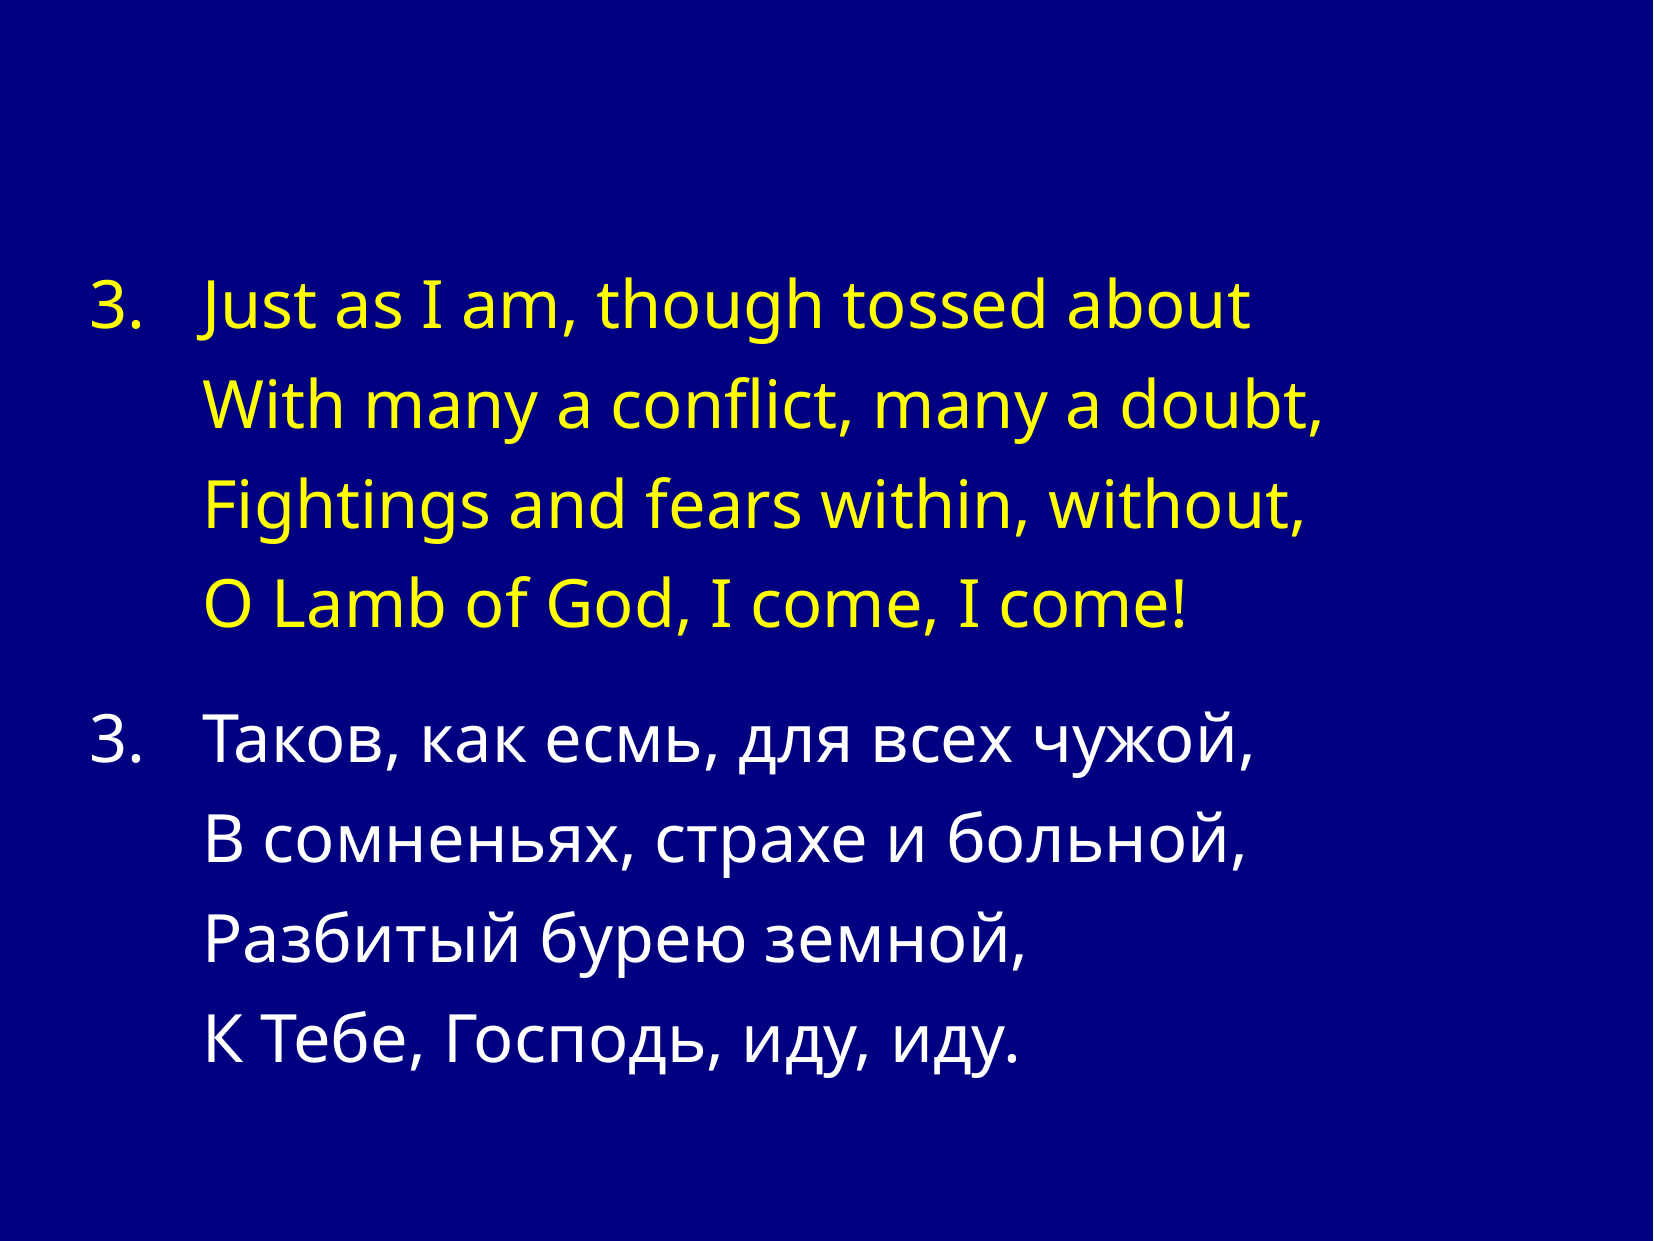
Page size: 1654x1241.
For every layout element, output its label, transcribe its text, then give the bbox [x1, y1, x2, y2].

text_box 3. Таков, как есмь, для всех чужой, В сомненьях, страхе и больной, Разбитый бурею земной, К Тебе, Господь, иду, иду. [75, 675, 1576, 1163]
text_box 3. Just as I am, though tossed about With many a conflict, many a doubt, Fightings and fears within, without, O Lamb of God, I come, I come! [75, 150, 1576, 638]
